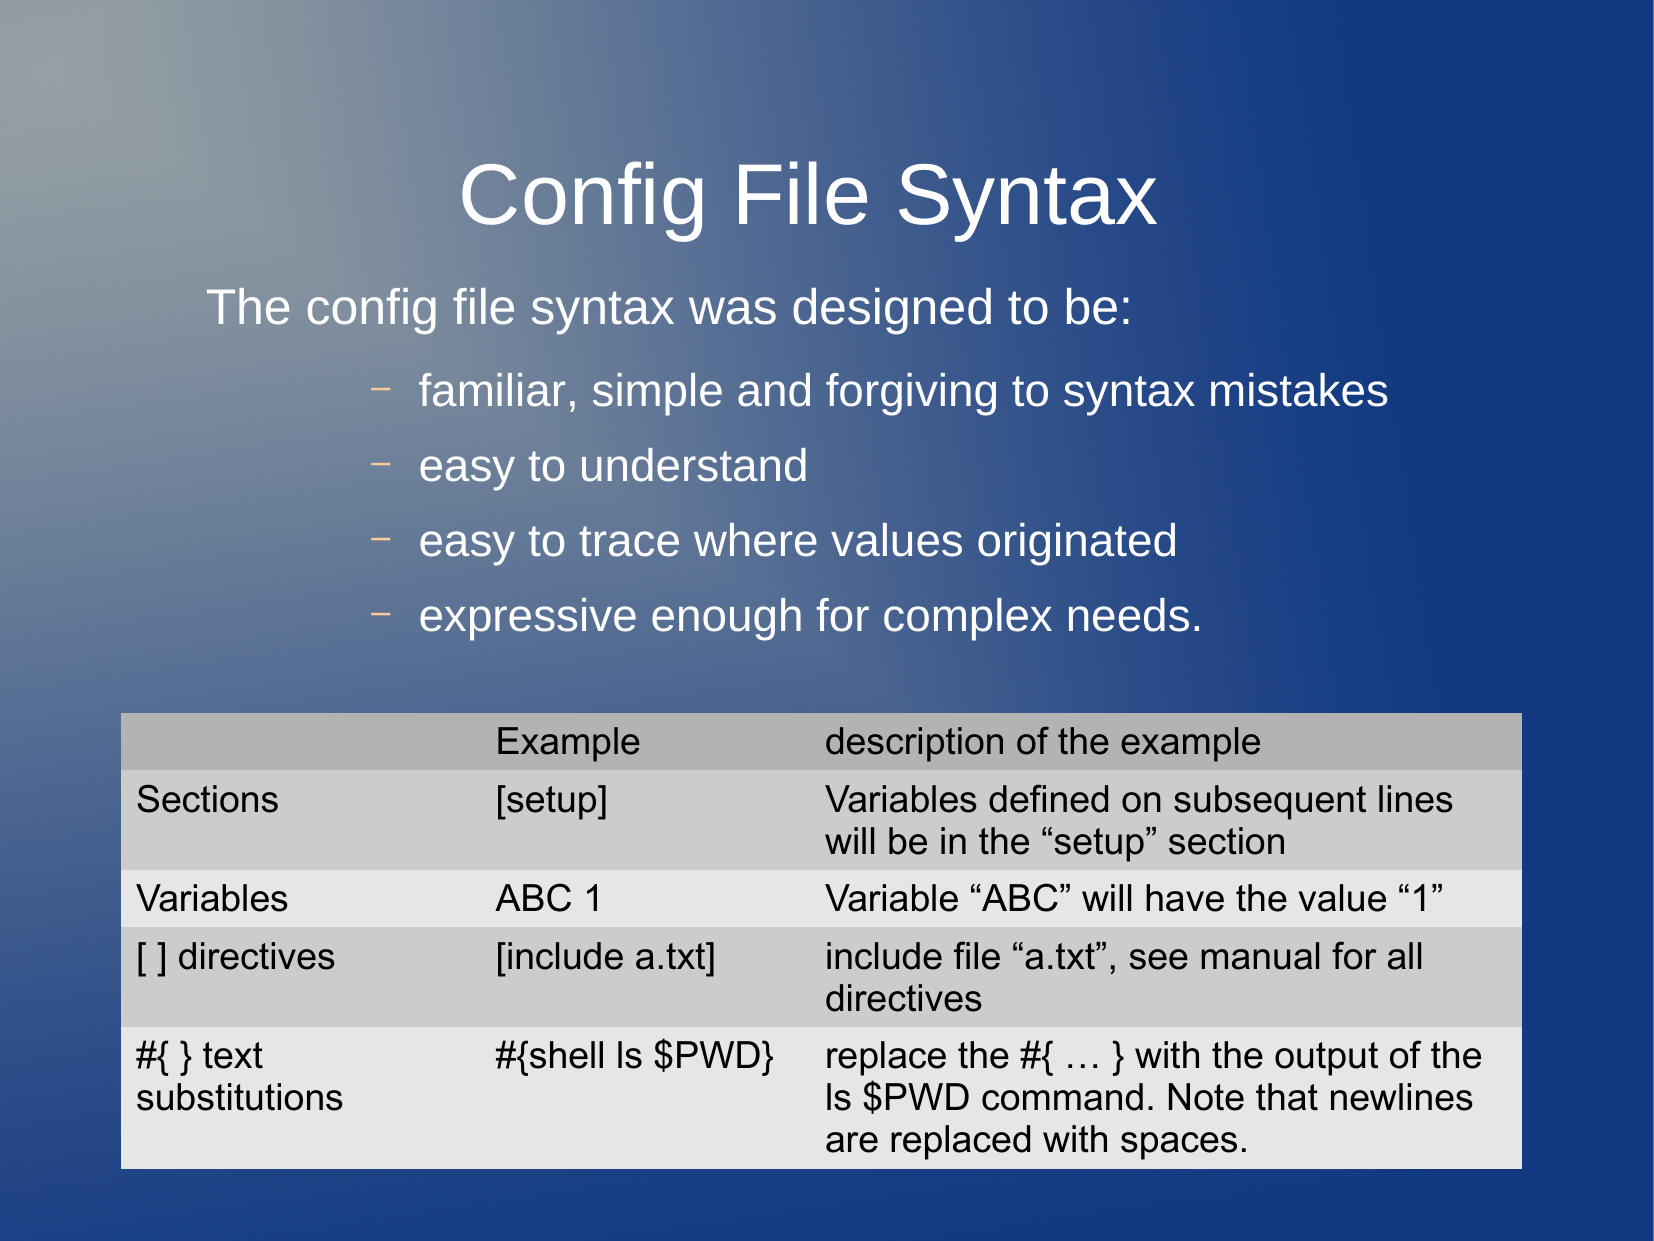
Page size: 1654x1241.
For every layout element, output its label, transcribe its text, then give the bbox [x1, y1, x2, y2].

table_cell #{ } text substitutions [121, 1027, 481, 1169]
table_cell Variables defined on subsequent lines will be in the “setup” section [810, 770, 1522, 870]
table_cell [include a.txt] [481, 927, 810, 1027]
table_cell replace the #{ … } with the output of the ls $PWD command. Note that newlines are replaced with spaces. [810, 1027, 1522, 1169]
picture [0, 0, 1654, 1241]
table_header Example [481, 713, 810, 770]
table_cell [ ] directives [121, 927, 481, 1027]
table_cell Variables [121, 870, 481, 927]
table_cell #{shell ls $PWD} [481, 1027, 810, 1169]
title Config File Syntax [82, 90, 1536, 298]
table_cell Variable “ABC” will have the value “1” [810, 870, 1522, 927]
list The config file syntax was designed to be: familiar, simple and forgiving to syntax mistakes easy to understand easy to trace where values originated expressive enough for complex needs. [135, 279, 1494, 642]
table_cell ABC 1 [481, 870, 810, 927]
table_cell Sections [121, 770, 481, 870]
table_header description of the example [810, 713, 1522, 770]
table_cell include file “a.txt”, see manual for all directives [810, 927, 1522, 1027]
table_cell [setup] [481, 770, 810, 870]
table_header [121, 713, 481, 770]
